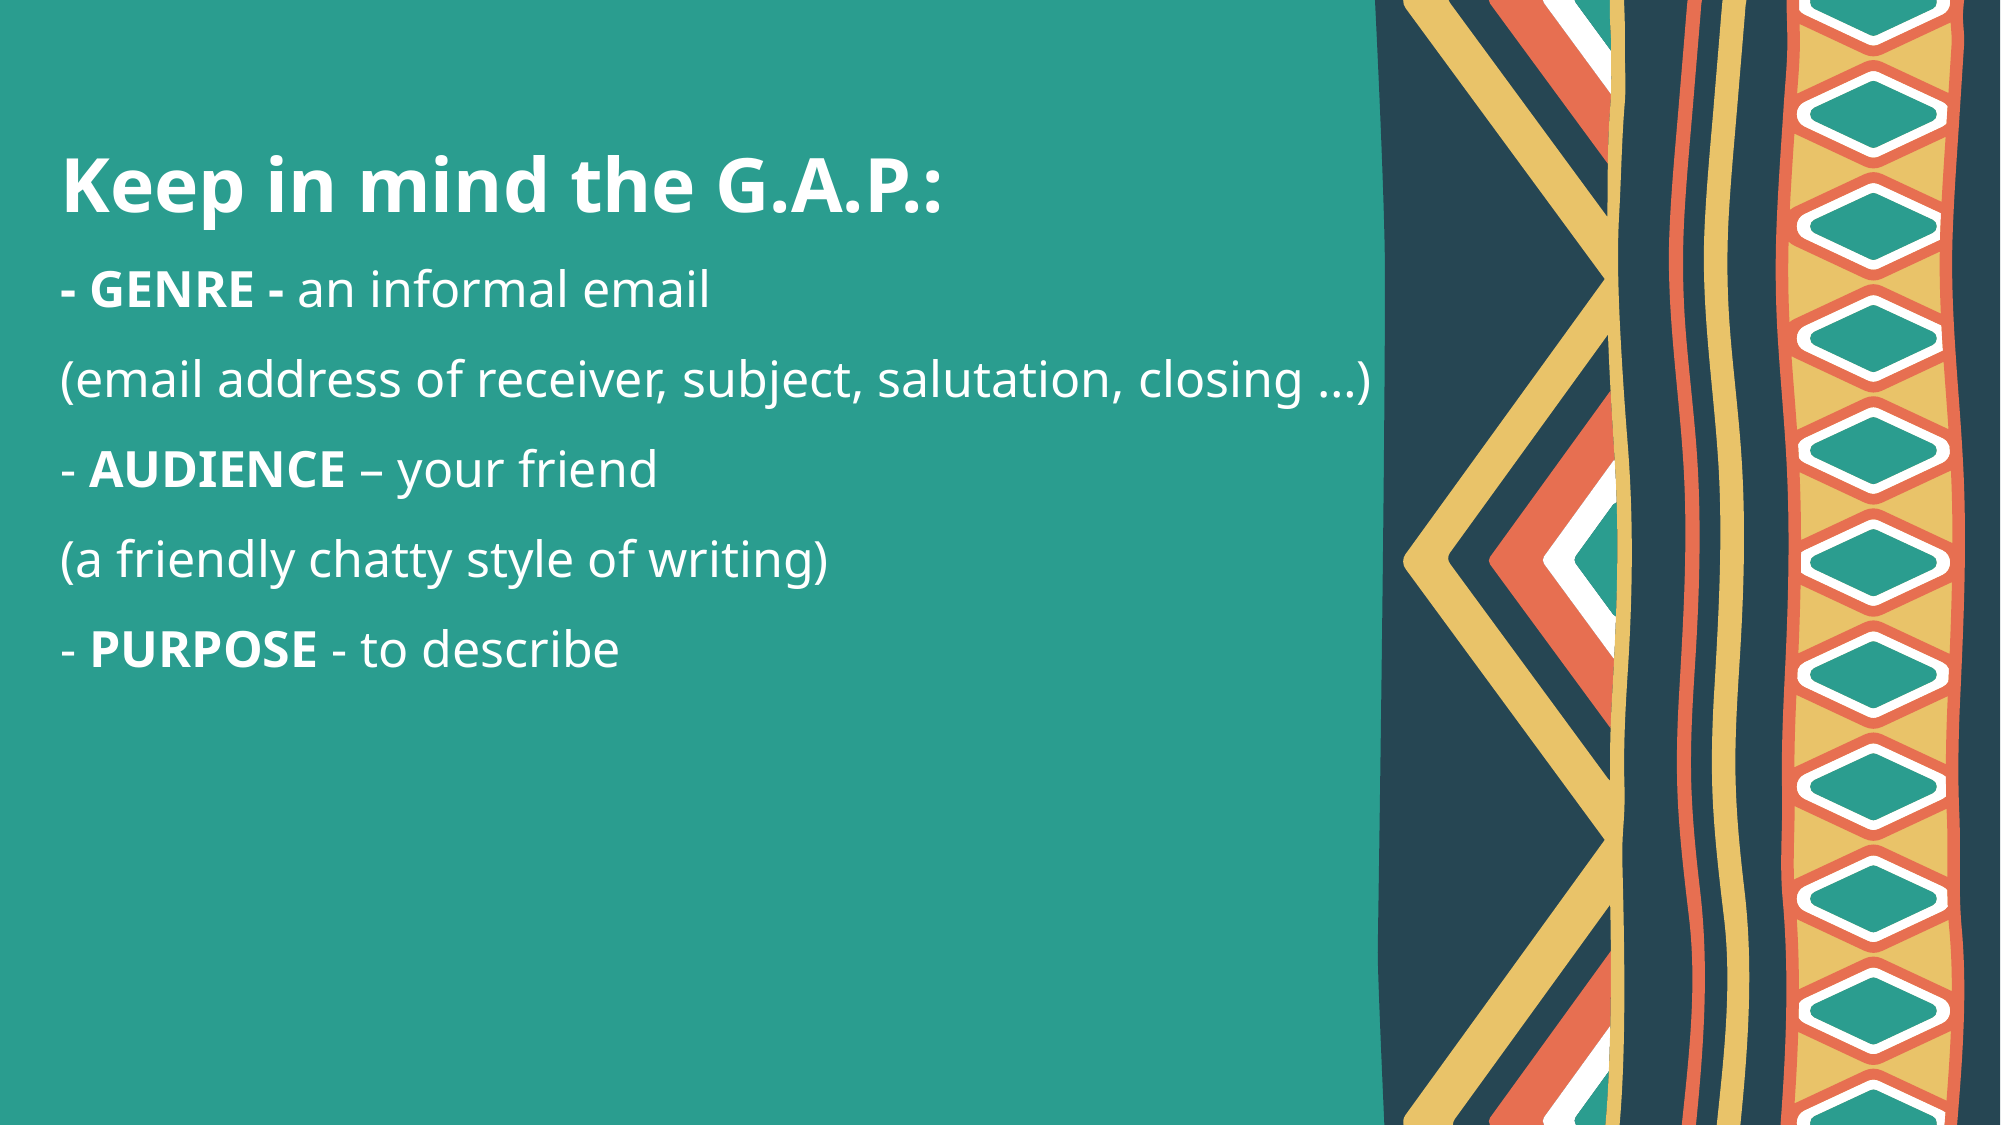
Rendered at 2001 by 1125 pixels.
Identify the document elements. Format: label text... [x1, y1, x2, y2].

title Keep in mind the G.A.P.: - GENRE - an informal email (email address of receiver, subject, salutation, closing …) - AUDIENCE – your friend (a friendly chatty style of writing) - PURPOSE - to describe [22, 84, 1411, 211]
